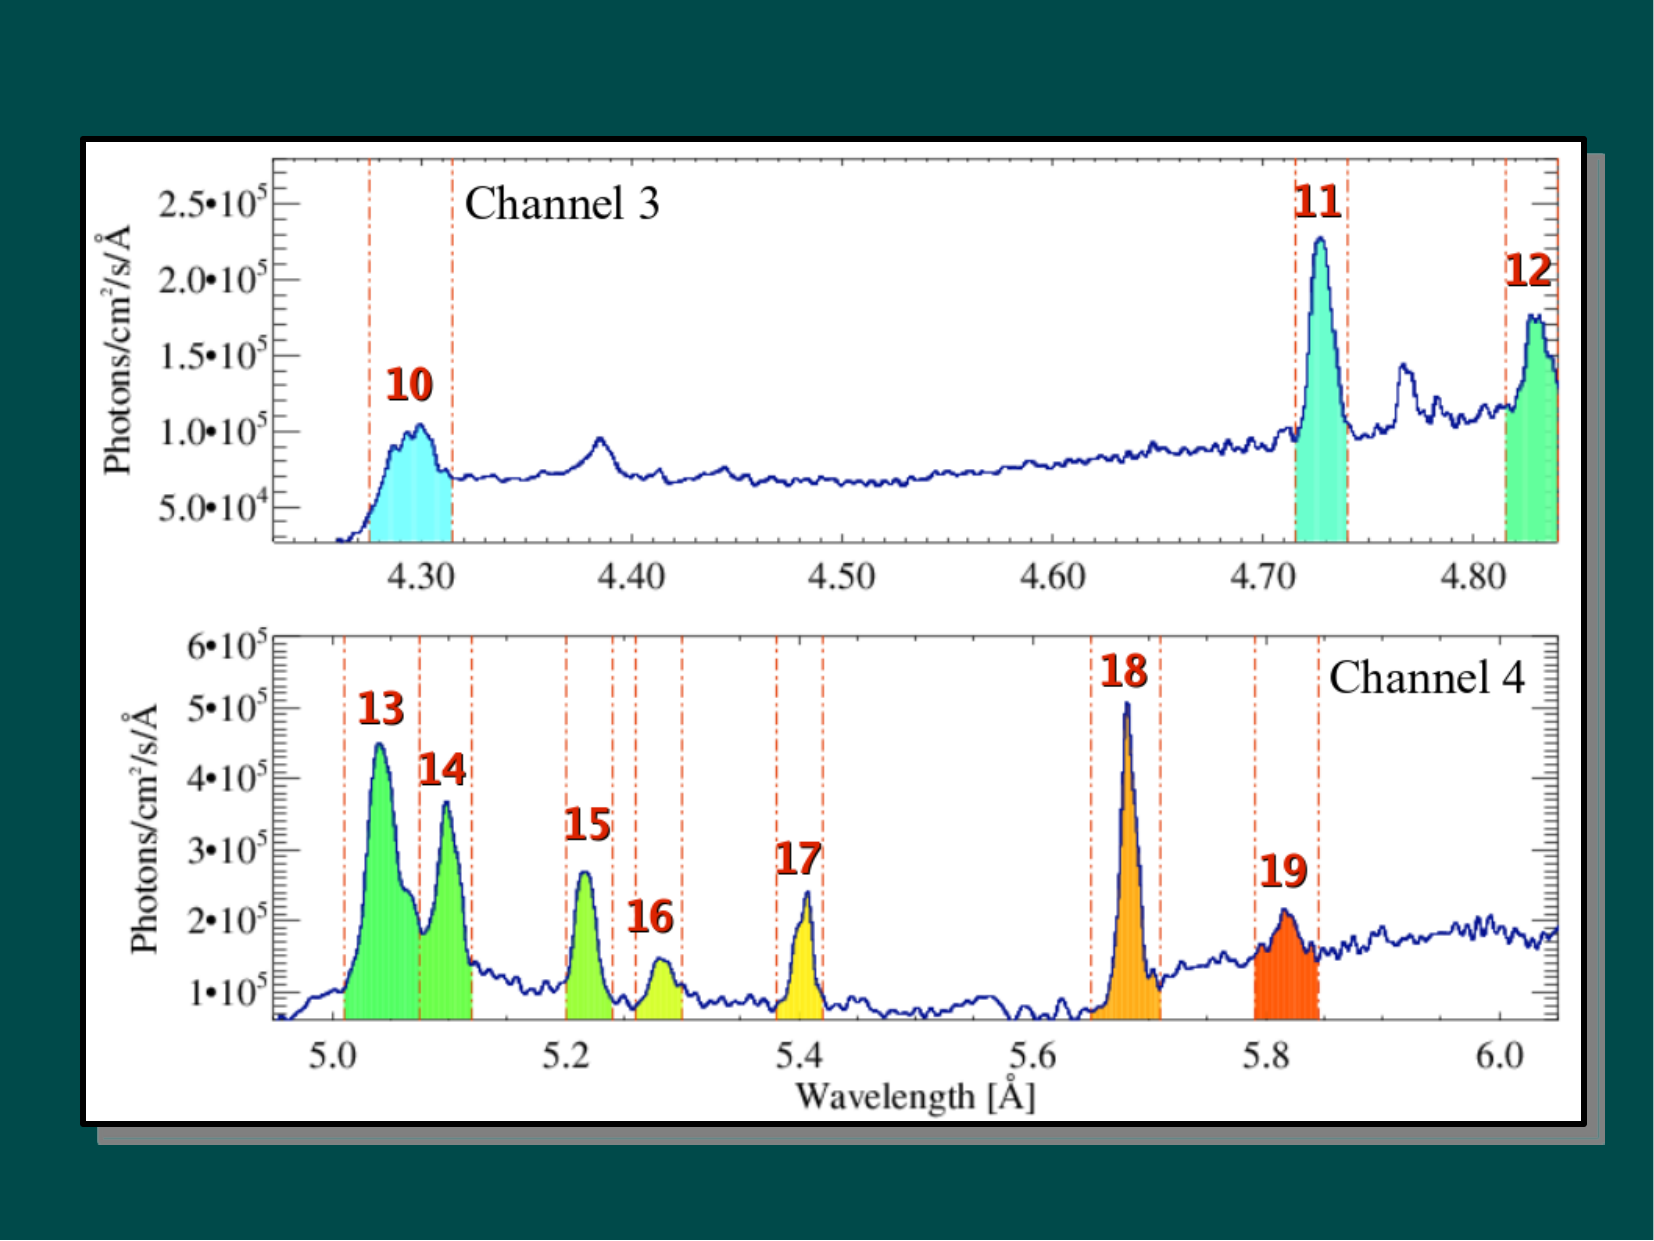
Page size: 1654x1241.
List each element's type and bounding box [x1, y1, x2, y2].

picture [85, 141, 1581, 1122]
